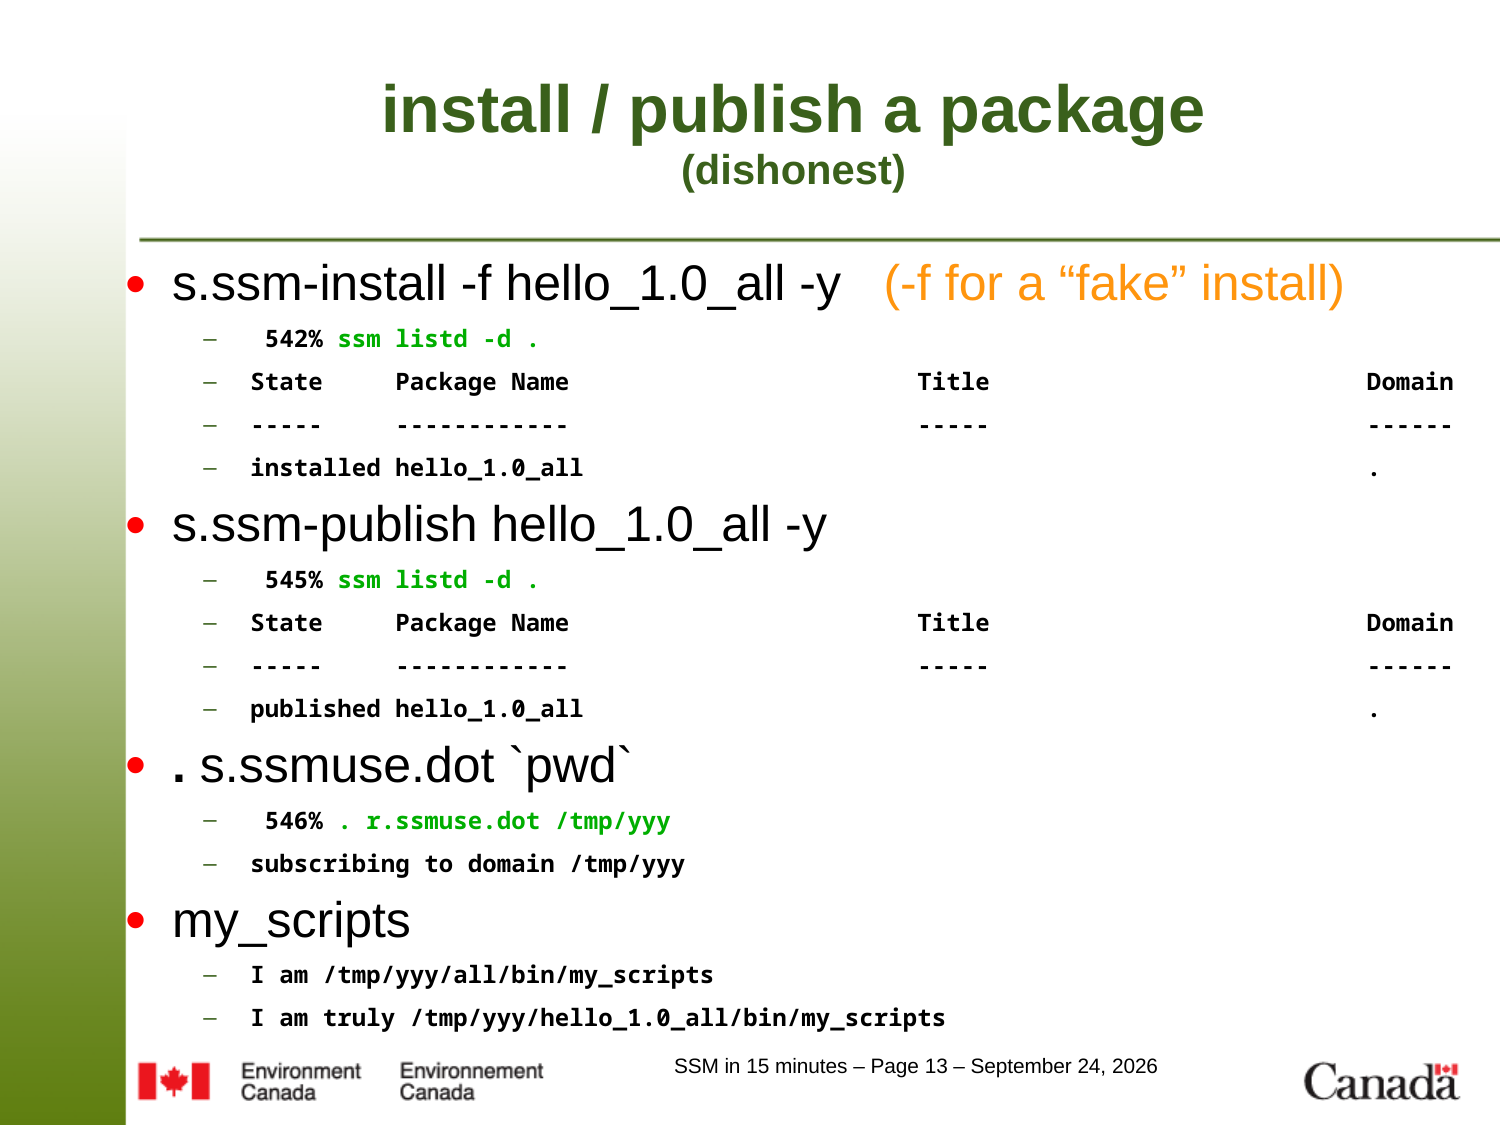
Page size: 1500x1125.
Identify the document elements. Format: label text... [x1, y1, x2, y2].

title install / publish a package (dishonest) [125, 52, 1463, 213]
picture [0, 0, 1500, 1125]
list s.ssm-install -f hello_1.0_all -y (-f for a “fake” install) 542% ssm listd -d . State Package Name Title Domain ----- ------------ ----- ------ installed hello_1.0_all . s.ssm-publish hello_1.0_all -y 545% ssm listd -d . State Package Name Title Domain ----- ------------ ----- ------ published hello_1.0_all . . s.ssmuse.dot `pwd` 546% . r.ssmuse.dot /tmp/yyy subscribing to domain /tmp/yyy my_scripts I am /tmp/yyy/all/bin/my_scripts I am truly /tmp/yyy/hello_1.0_all/bin/my_scripts [125, 255, 1463, 1009]
